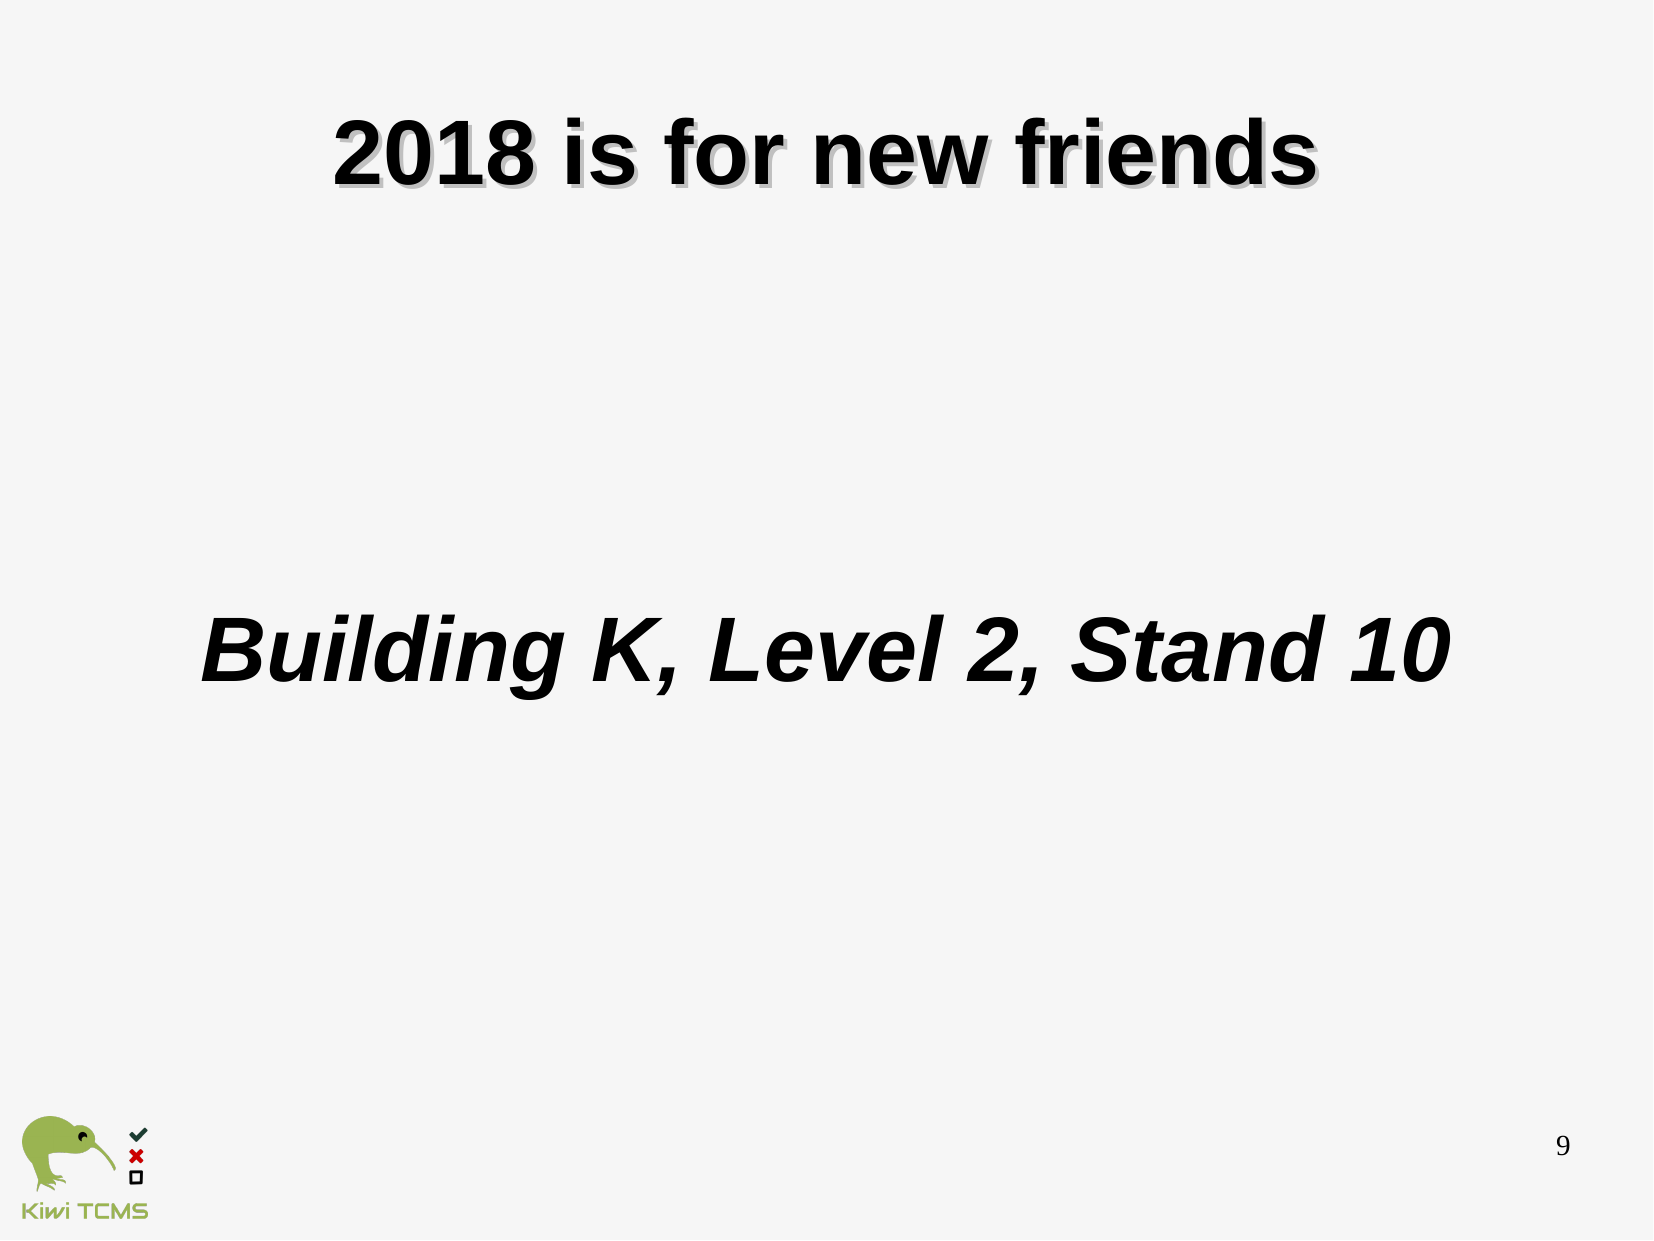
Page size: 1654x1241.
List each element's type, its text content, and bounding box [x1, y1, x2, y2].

title 2018 is for new friends [82, 49, 1571, 257]
picture [22, 1116, 148, 1219]
subtitle Building K, Level 2, Stand 10 [82, 263, 1571, 1036]
